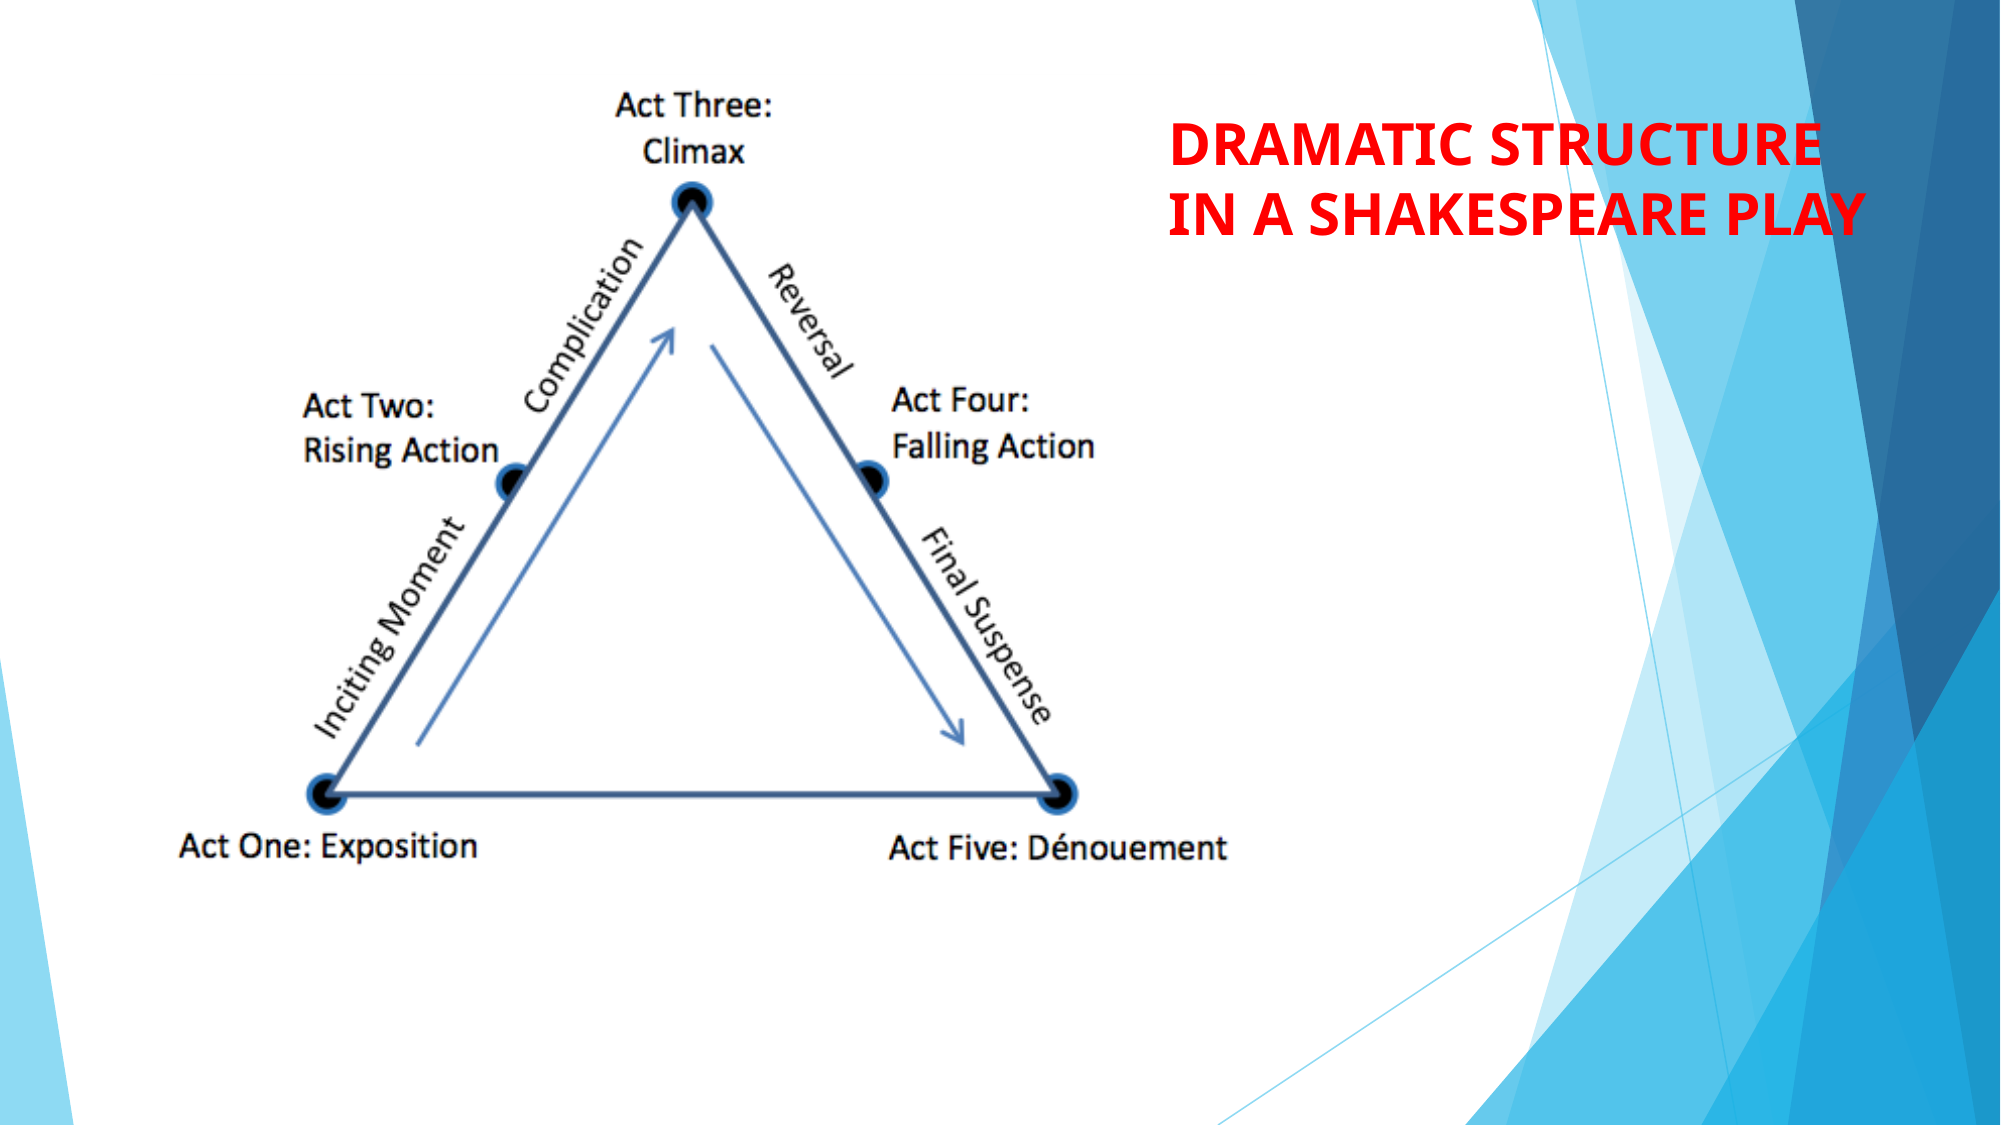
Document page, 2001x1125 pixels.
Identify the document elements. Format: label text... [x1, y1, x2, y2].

picture [152, 73, 1257, 939]
text_box DRAMATIC STRUCTURE IN A SHAKESPEARE PLAY [1153, 99, 1920, 256]
